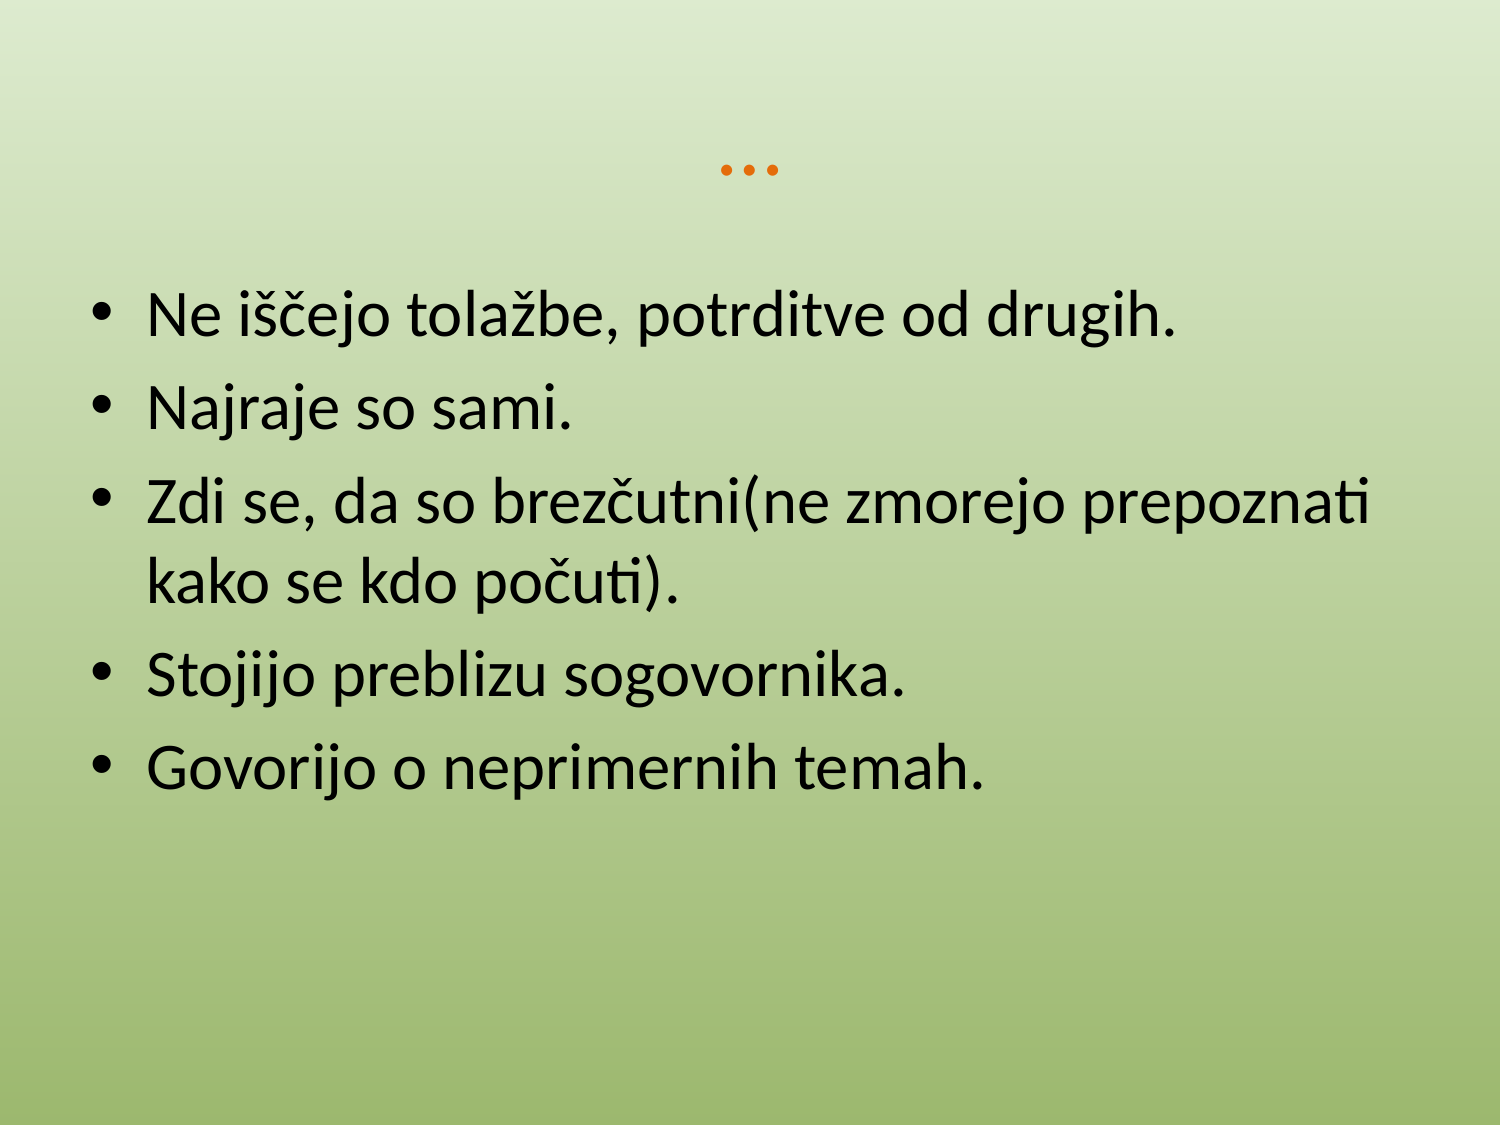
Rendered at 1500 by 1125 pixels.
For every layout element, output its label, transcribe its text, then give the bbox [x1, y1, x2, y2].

list Ne iščejo tolažbe, potrditve od drugih. Najraje so sami. Zdi se, da so brezčutni(ne zmorejo prepoznati kako se kdo počuti). Stojijo preblizu sogovornika. Govorijo o neprimernih temah. [75, 262, 1425, 1005]
title … [75, 45, 1425, 233]
